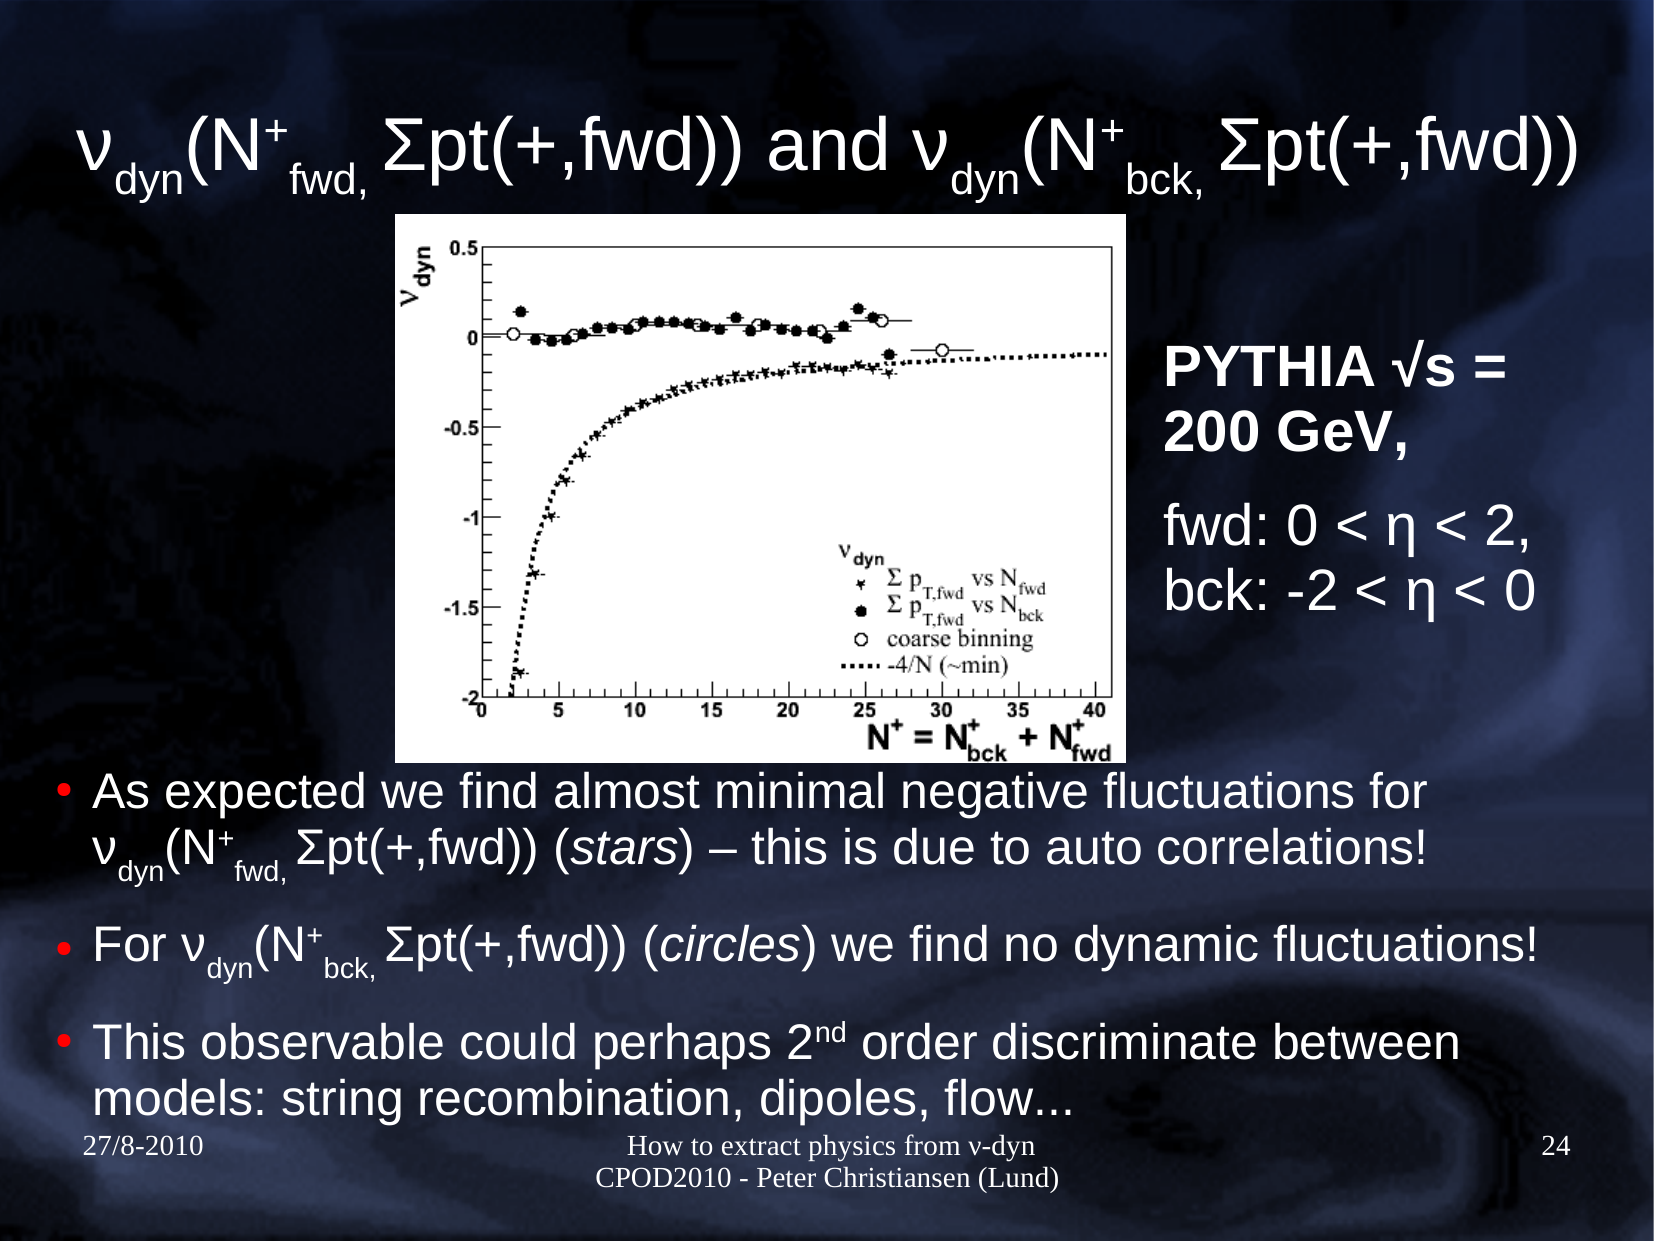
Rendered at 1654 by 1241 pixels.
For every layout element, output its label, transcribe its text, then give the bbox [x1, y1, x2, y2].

list As expected we find almost minimal negative fluctuations for νdyn(N+fwd, Σpt(+,fwd)) (stars) – this is due to auto correlations! For νdyn(N+bck, Σpt(+,fwd)) (circles) we find no dynamic fluctuations! This observable could perhaps 2nd order discriminate between models: string recombination, dipoles, flow... [37, 763, 1613, 1128]
picture [0, 0, 1654, 1241]
title νdyn(N+fwd, Σpt(+,fwd)) and νdyn(N+bck, Σpt(+,fwd)) [49, 56, 1583, 250]
text_box PYTHIA √s = 200 GeV, fwd: 0 < η < 2, bck: -2 < η < 0 [1163, 333, 1581, 624]
